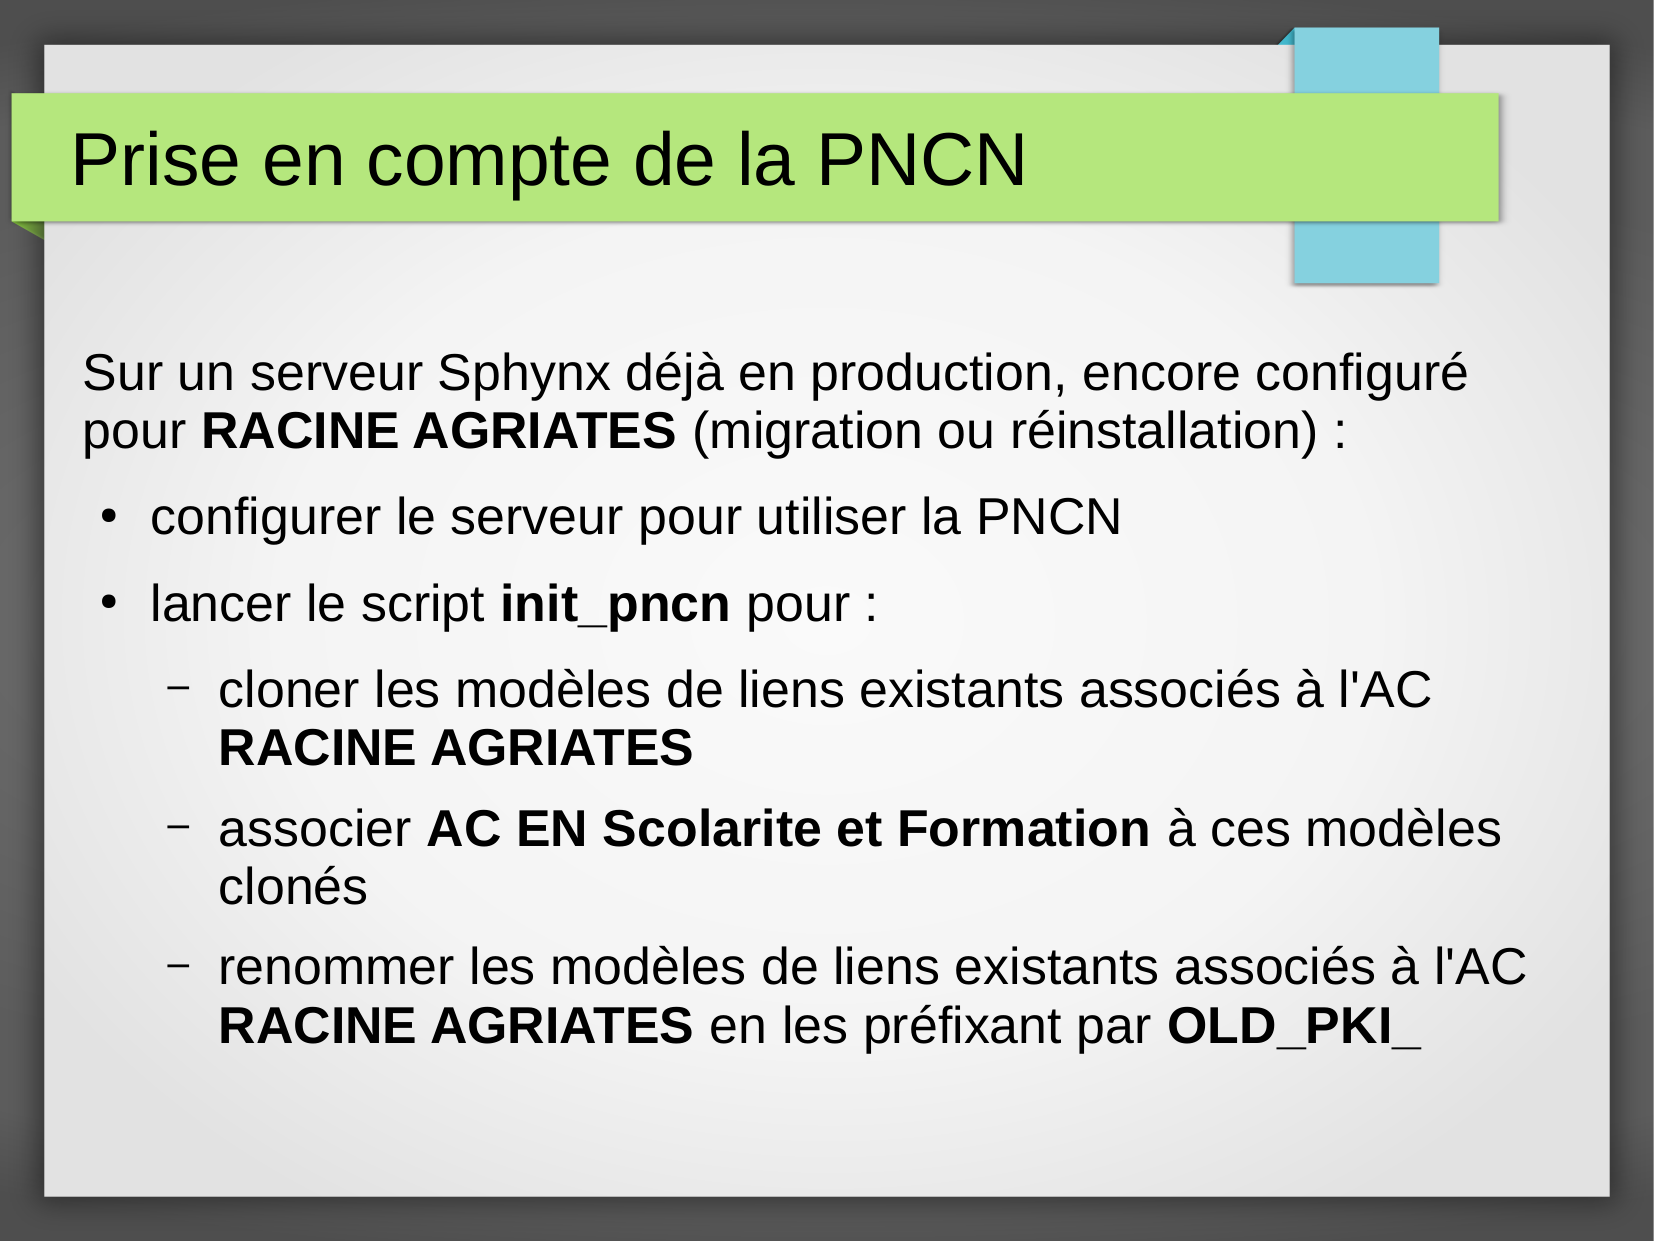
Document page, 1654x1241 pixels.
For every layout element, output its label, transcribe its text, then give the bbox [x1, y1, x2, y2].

picture [0, 0, 1654, 1241]
list Sur un serveur Sphynx déjà en production, encore configuré pour RACINE AGRIATES (migration ou réinstallation) : configurer le serveur pour utiliser la PNCN lancer le script init_pncn pour : cloner les modèles de liens existants associés à l'AC RACINE AGRIATES associer AC EN Scolarite et Formation à ces modèles clonés renommer les modèles de liens existants associés à l'AC RACINE AGRIATES en les préfixant par OLD_PKI_ [82, 343, 1538, 1063]
title Prise en compte de la PNCN [70, 106, 1229, 213]
